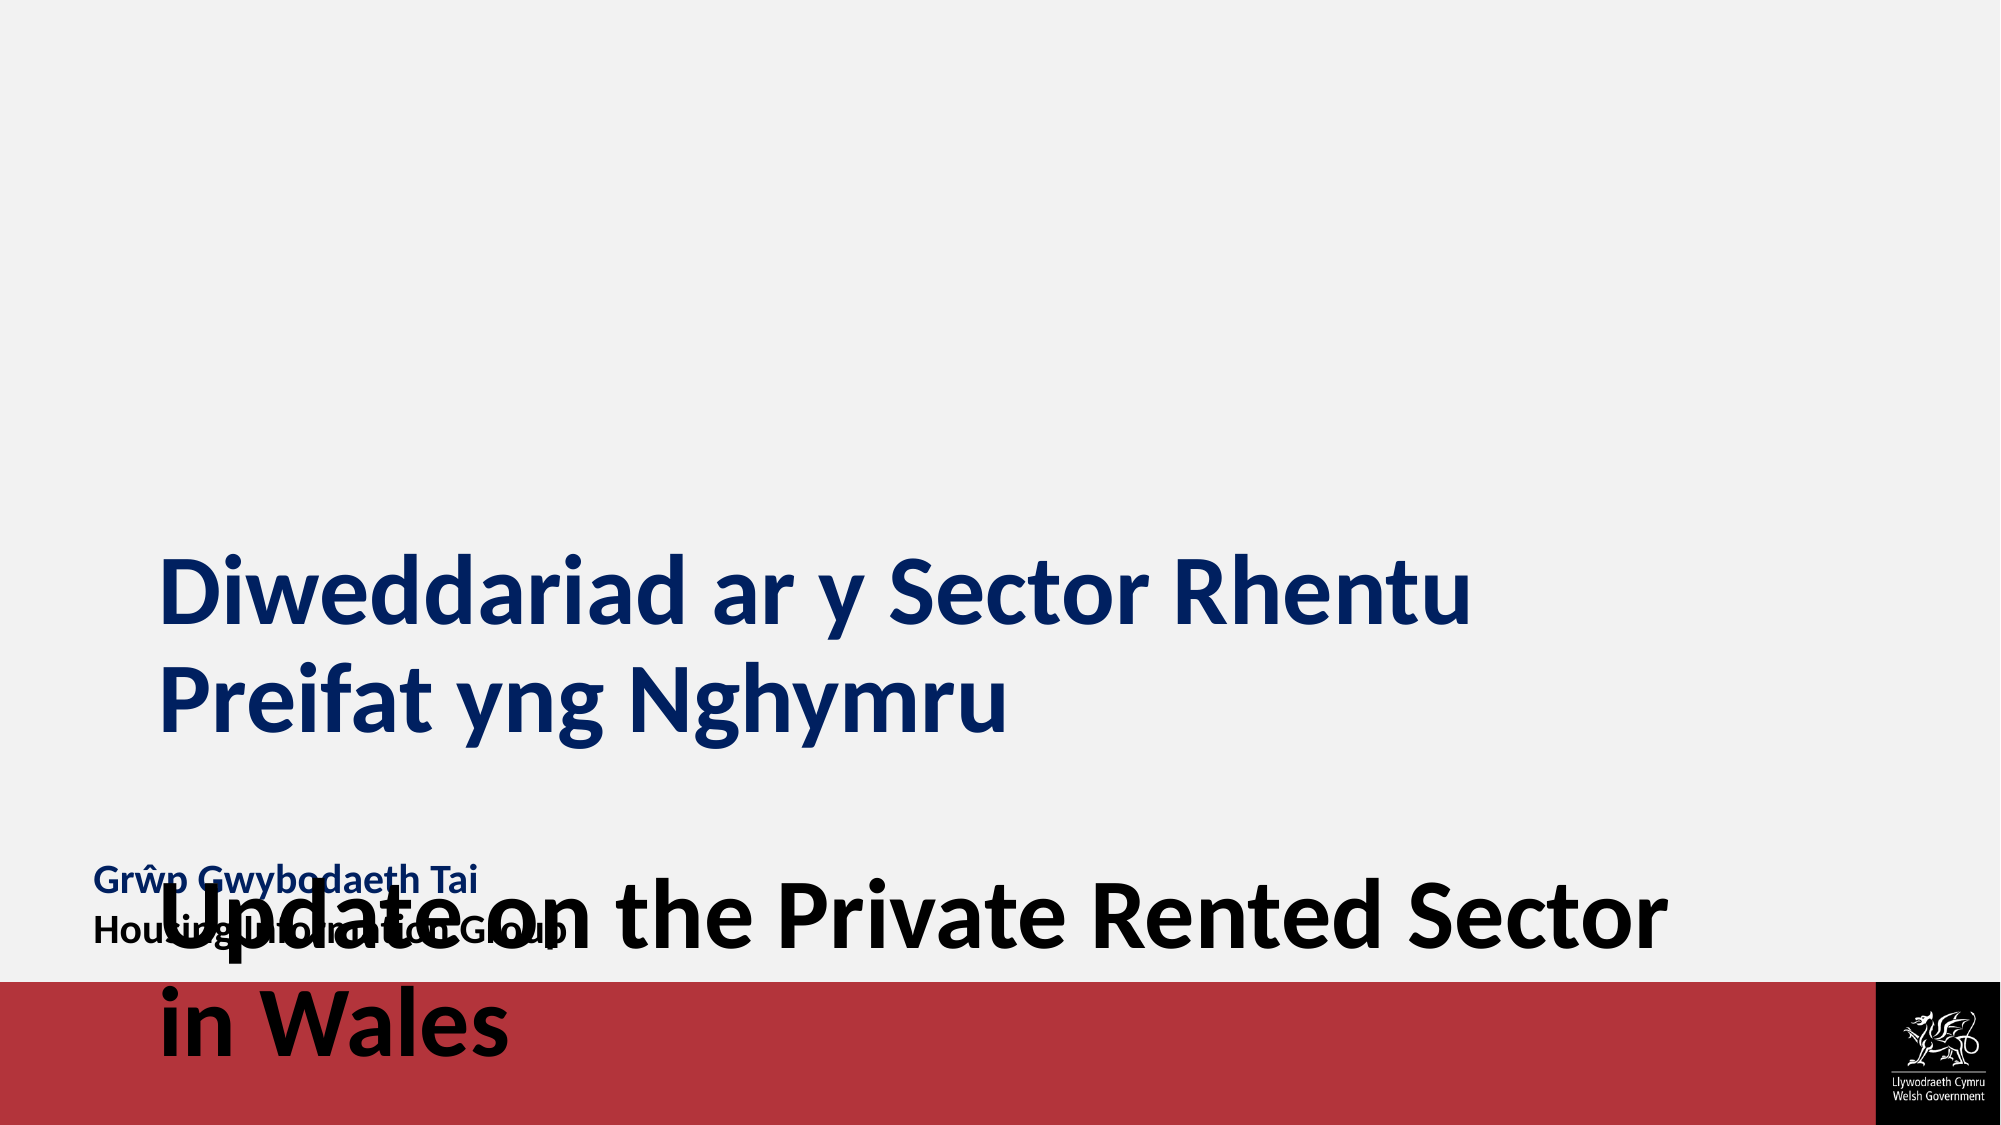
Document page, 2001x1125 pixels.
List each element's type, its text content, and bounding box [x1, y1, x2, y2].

text_box Grŵp Gwybodaeth Tai Housing Information Group [241, 920, 1414, 961]
title Diweddariad ar y Sector Rhentu Preifat yng Nghymru Update on the Private Rented Sector in Wales [143, 432, 1687, 920]
picture [1875, 982, 2000, 1125]
text_box Grŵp Gwybodaeth Tai Housing Information Group [78, 844, 229, 961]
text_box [0, 983, 1875, 1125]
